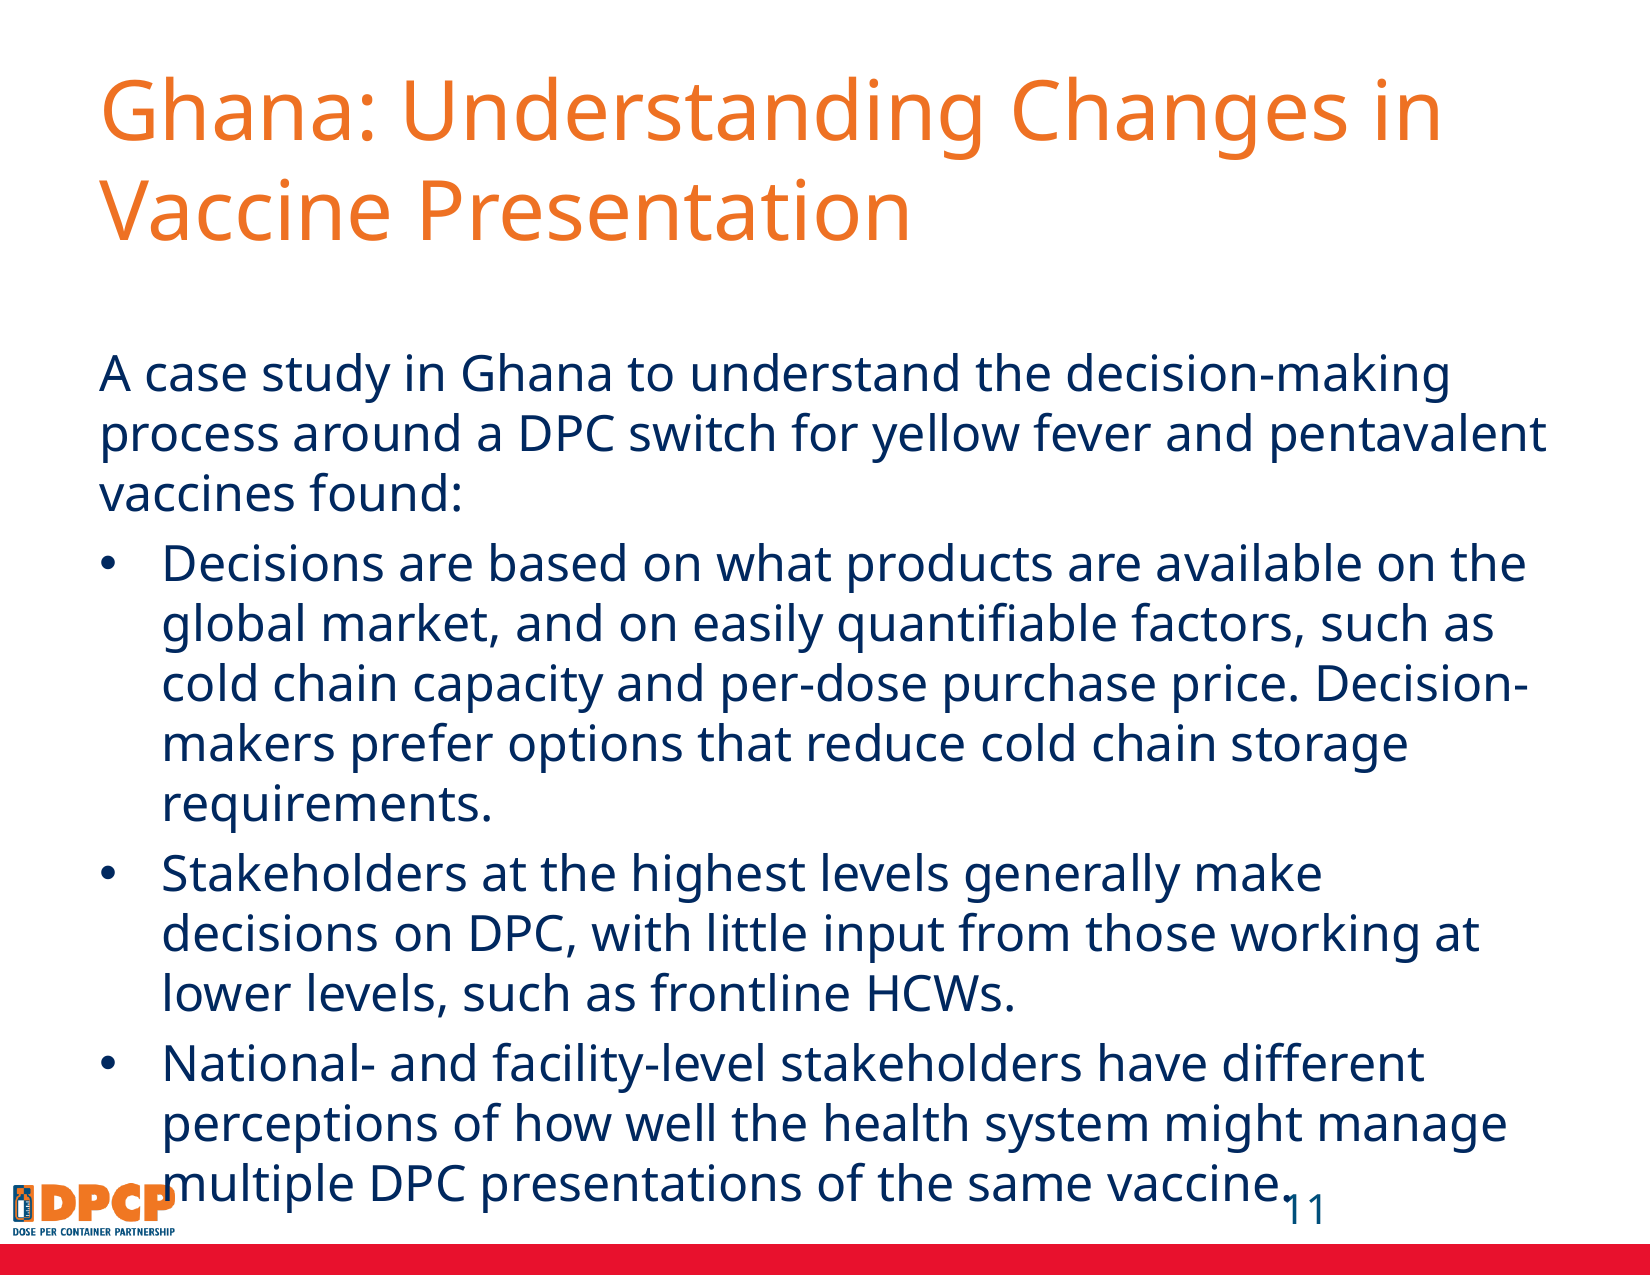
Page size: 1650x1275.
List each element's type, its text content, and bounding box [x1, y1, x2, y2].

title Ghana: Understanding Changes in Vaccine Presentation [82, 51, 1568, 264]
list A case study in Ghana to understand the decision-making process around a DPC switch for yellow fever and pentavalent vaccines found: Decisions are based on what products are available on the global market, and on easily quantifiable factors, such as cold chain capacity and per-dose purchase price. Decision-makers prefer options that reduce cold chain storage requirements. Stakeholders at the highest levels generally make decisions on DPC, with little input from those working at lower levels, such as frontline HCWs. National- and facility-level stakeholders have different perceptions of how well the health system might manage multiple DPC presentations of the same vaccine. [82, 333, 1568, 1175]
picture [12, 1183, 175, 1238]
